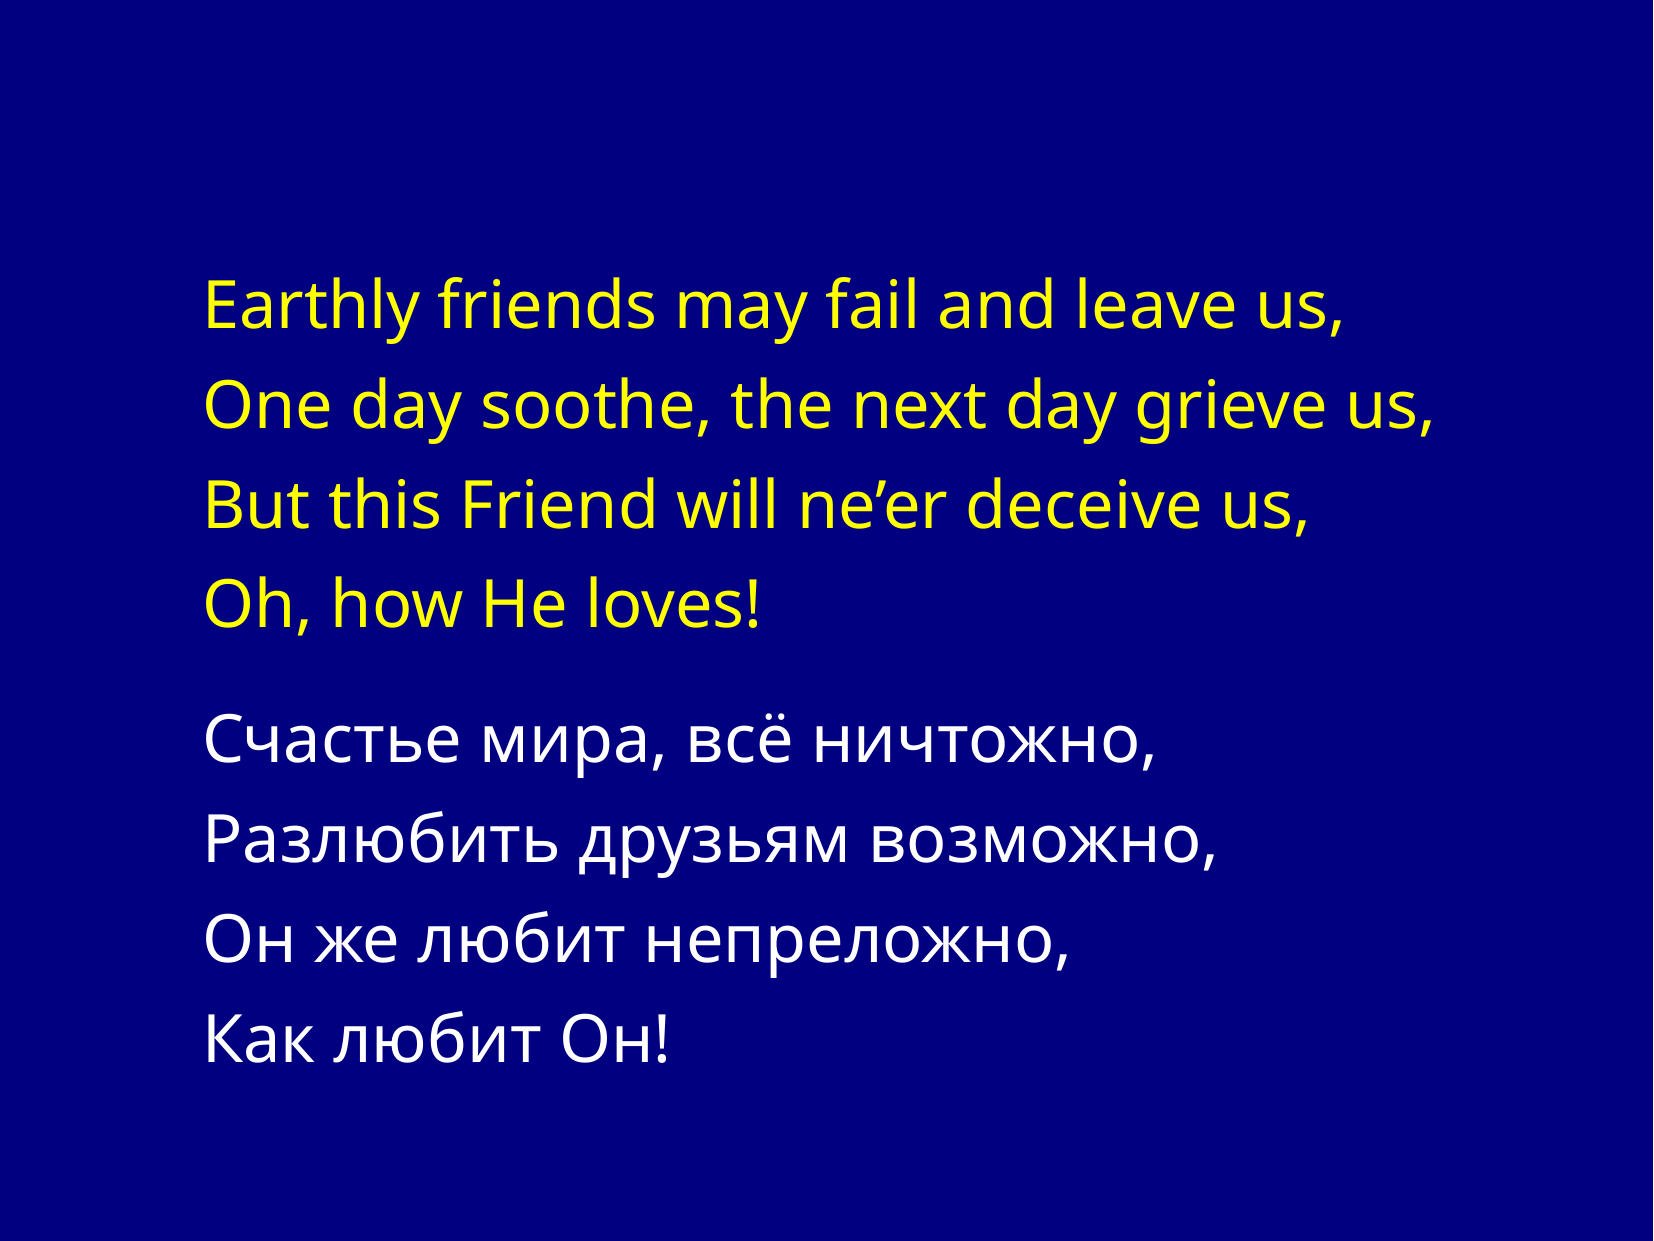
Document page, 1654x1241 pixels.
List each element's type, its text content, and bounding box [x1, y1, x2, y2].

text_box Счастье мира, всё ничтожно, Разлюбить друзьям возможно, Он же любит непреложно, Как любит Он! [75, 675, 1576, 1163]
text_box Earthly friends may fail and leave us, One day soothe, the next day grieve us, But this Friend will ne’er deceive us, Oh, how He loves! [75, 150, 1653, 638]
